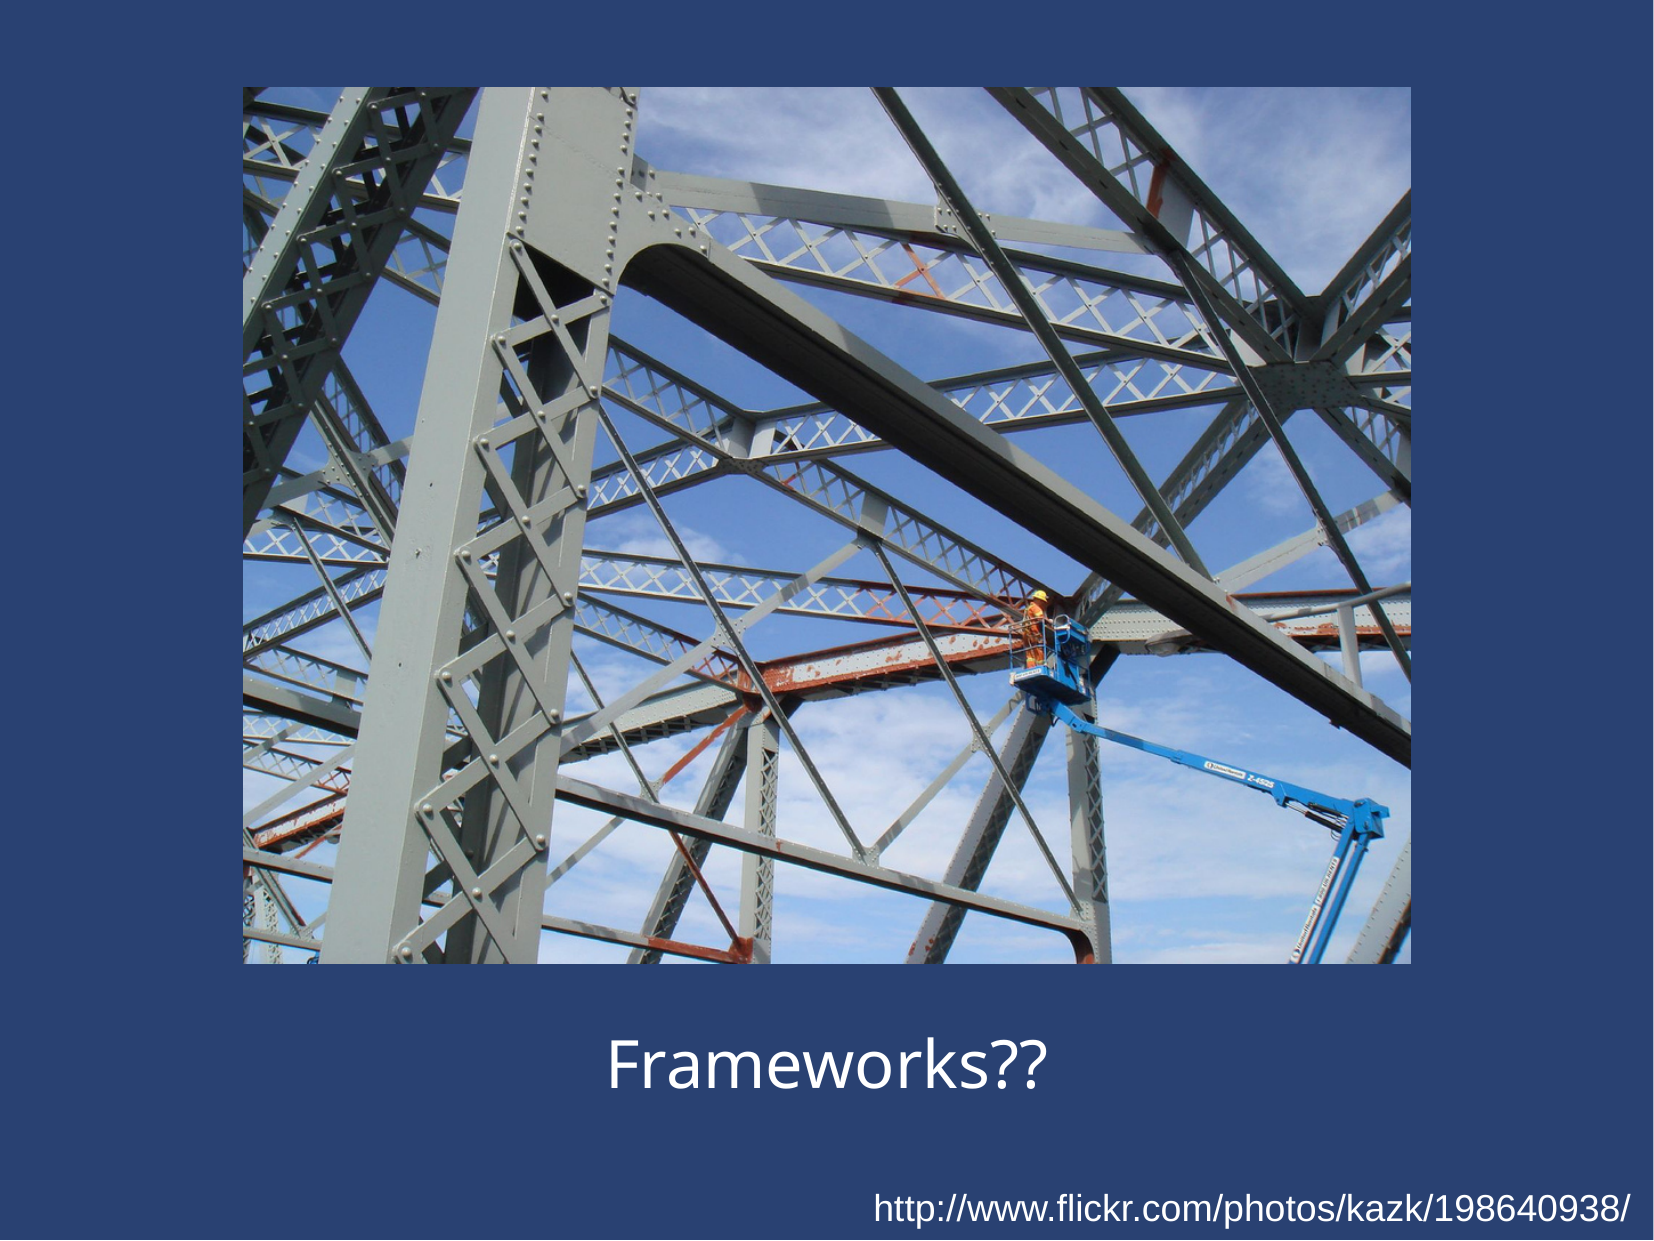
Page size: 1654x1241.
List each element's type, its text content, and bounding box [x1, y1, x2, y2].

picture [243, 87, 1411, 964]
text_box http://www.flickr.com/photos/kazk/198640938/ [858, 1180, 1651, 1238]
subtitle Frameworks?? [82, 1012, 1571, 1114]
